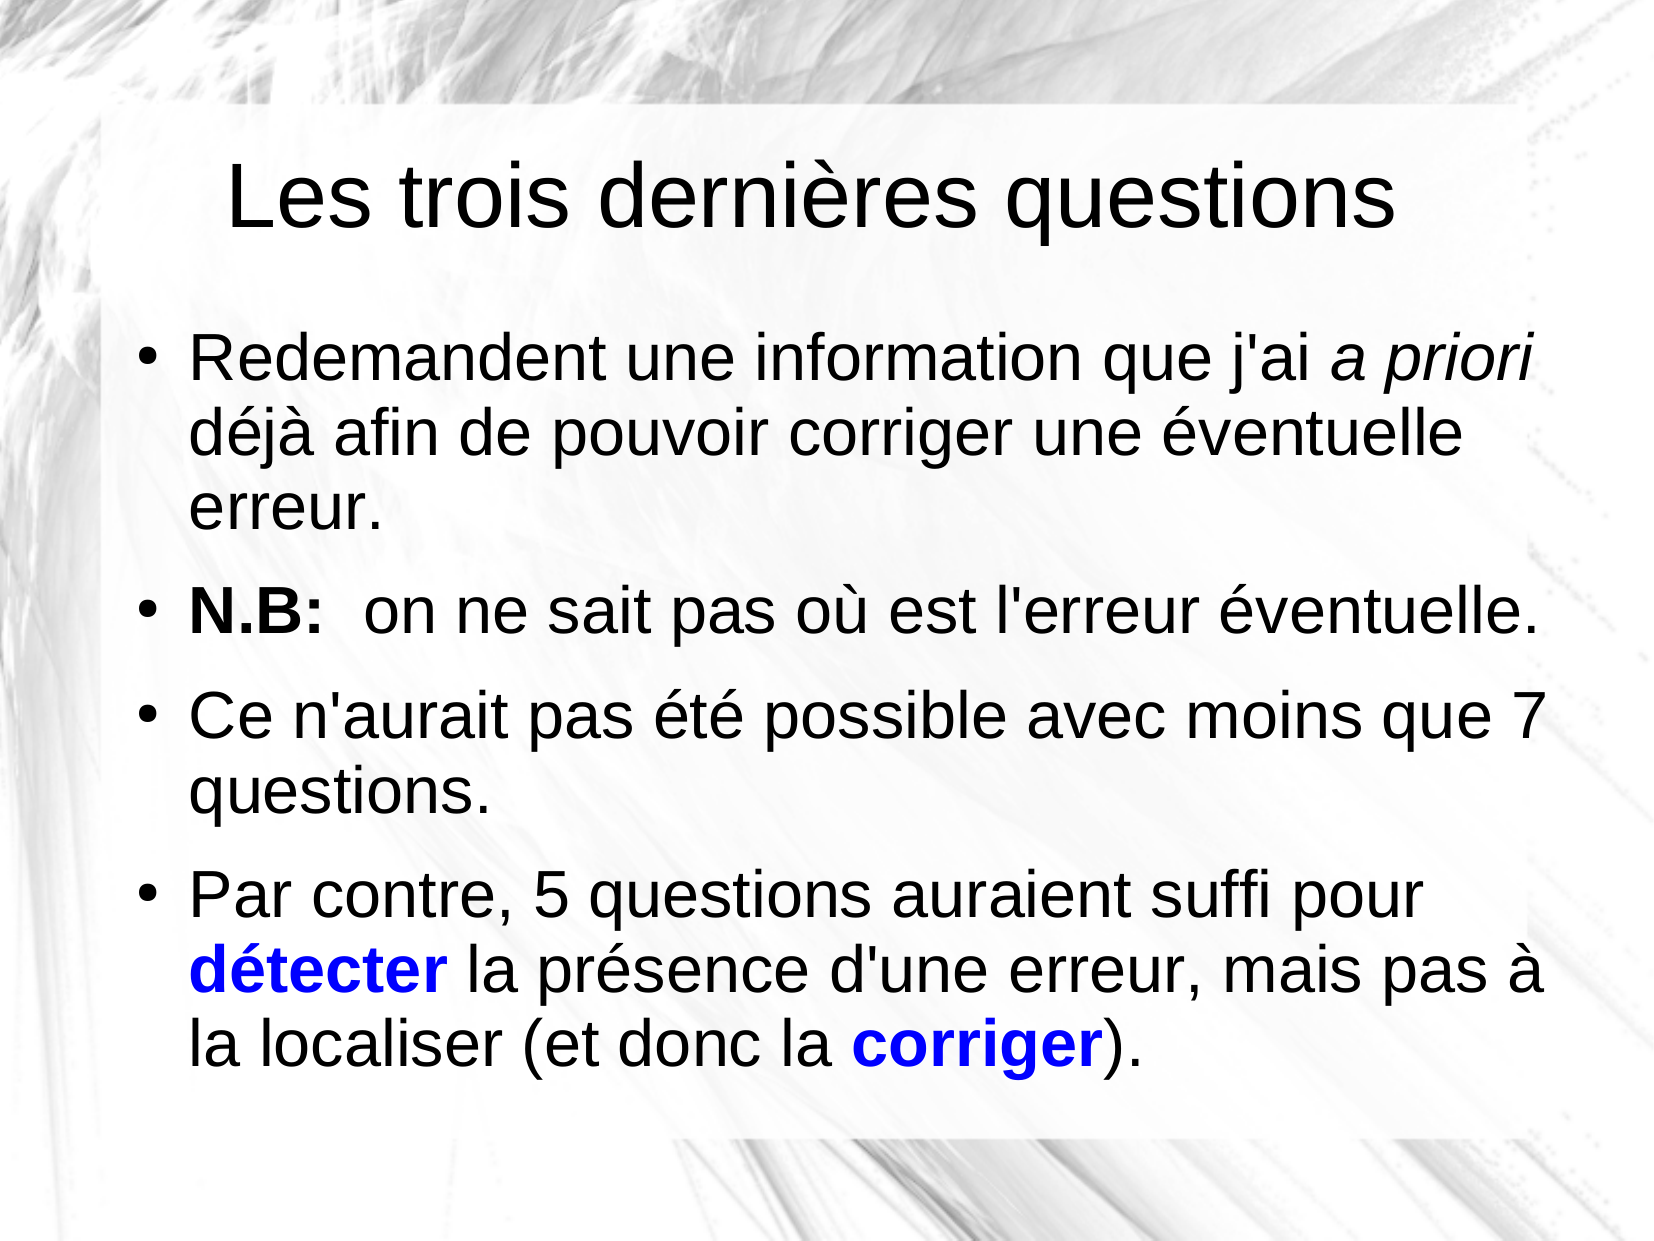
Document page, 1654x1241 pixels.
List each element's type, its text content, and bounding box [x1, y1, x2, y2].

title Les trois dernières questions [118, 119, 1506, 273]
list Redemandent une information que j'ai a priori déjà afin de pouvoir corriger une éventuelle erreur. N.B: on ne sait pas où est l'erreur éventuelle. Ce n'aurait pas été possible avec moins que 7 questions. Par contre, 5 questions auraient suffi pour détecter la présence d'une erreur, mais pas à la localiser (et donc la corriger). [118, 319, 1571, 1124]
picture [0, 0, 1654, 1241]
